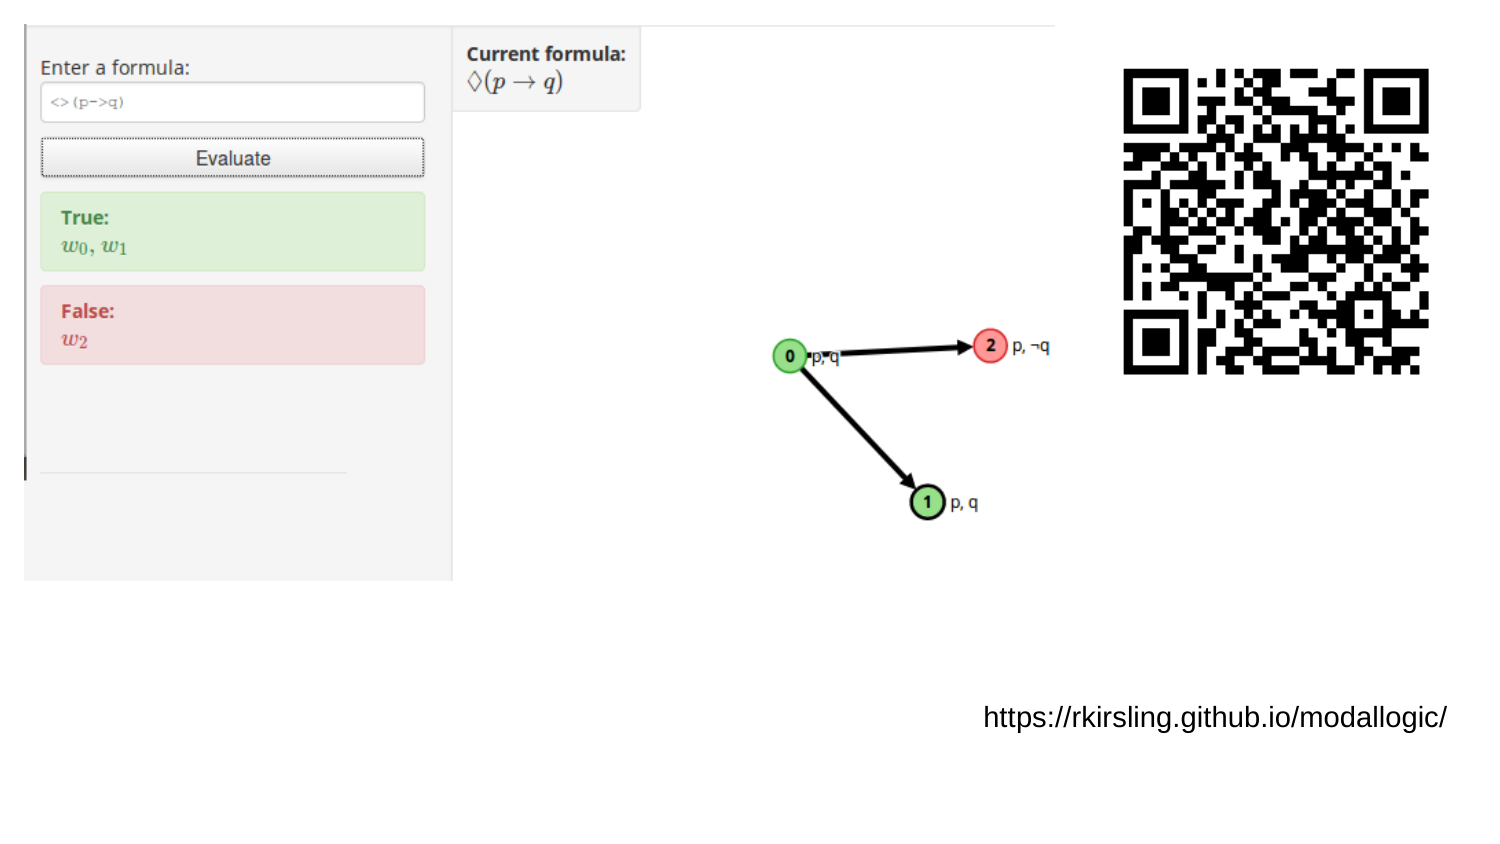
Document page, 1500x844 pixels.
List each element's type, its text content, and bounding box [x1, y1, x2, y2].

text_box https://rkirsling.github.io/modallogic/ [968, 682, 1480, 750]
picture [24, 24, 1055, 581]
picture [1079, 24, 1475, 421]
